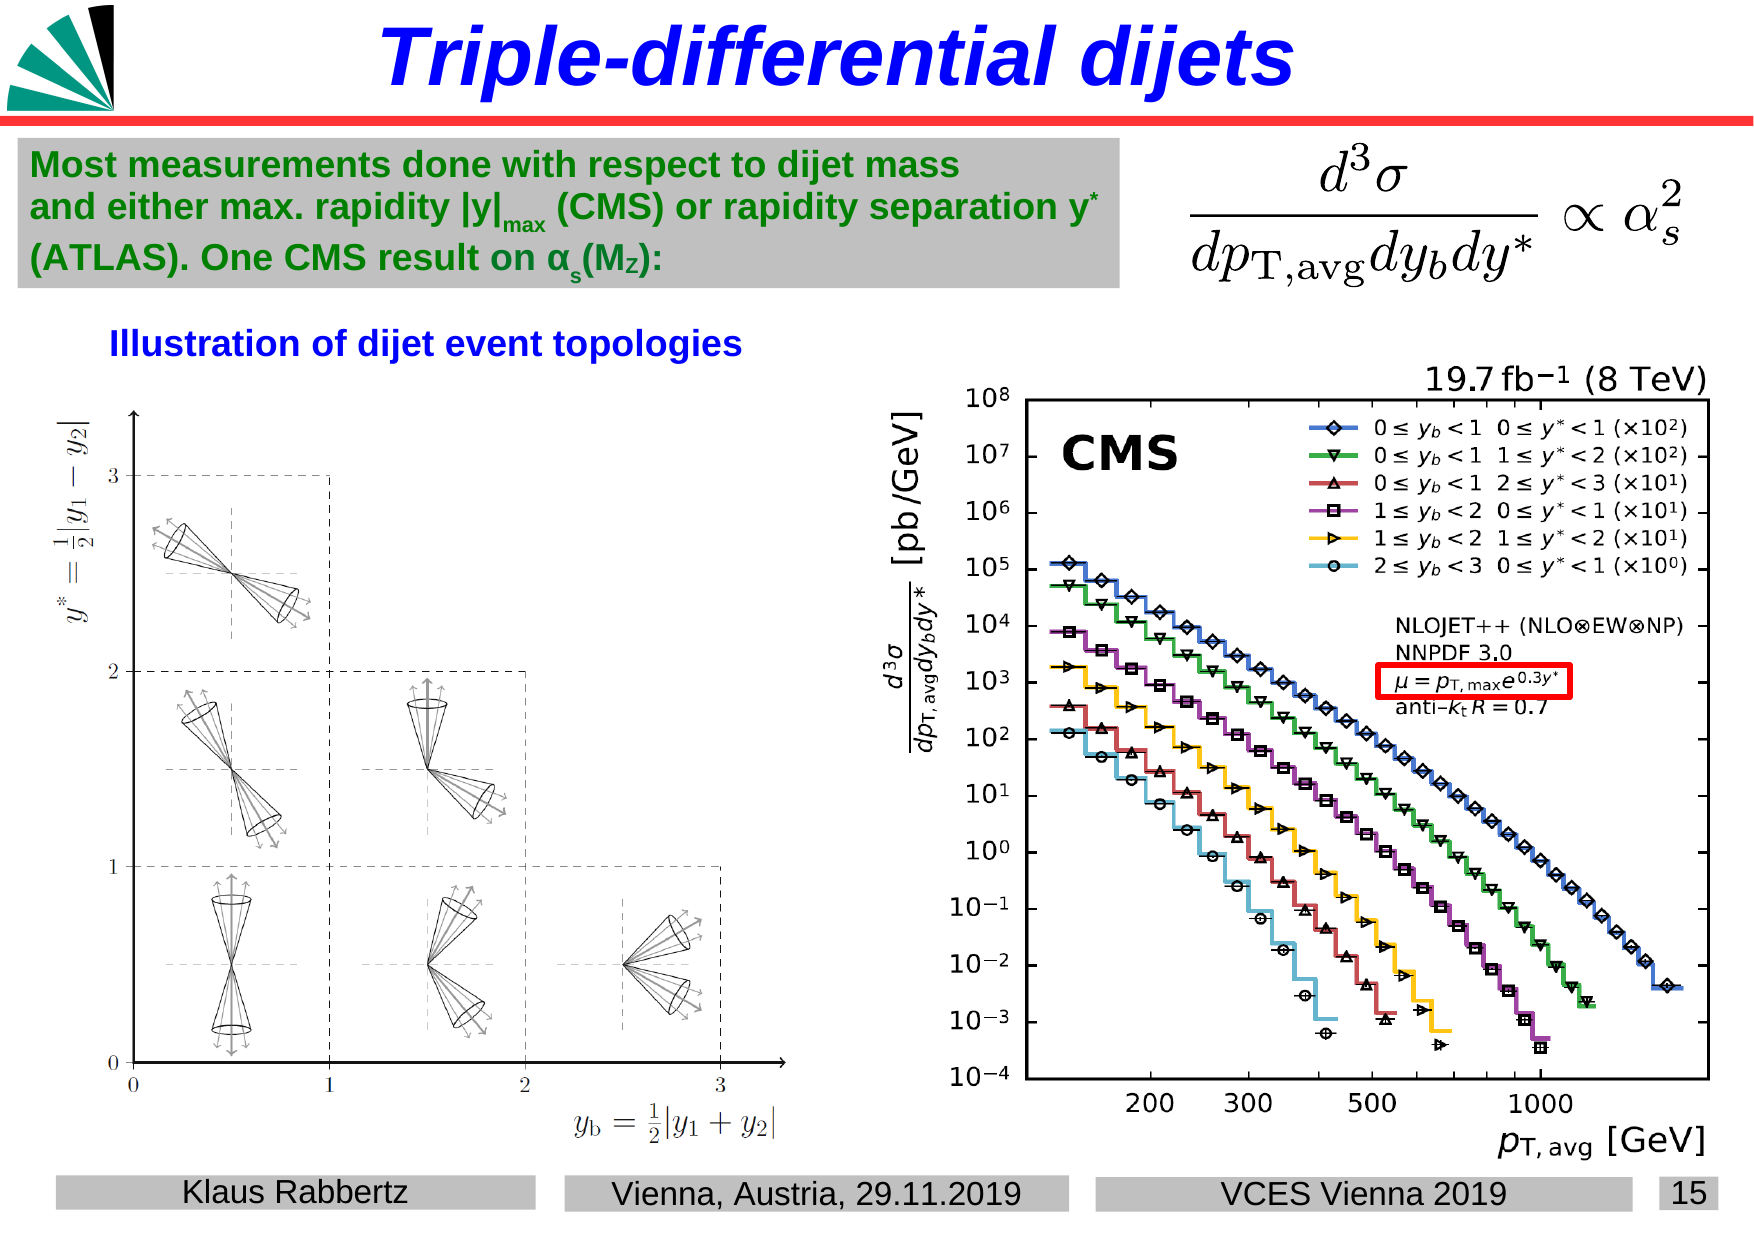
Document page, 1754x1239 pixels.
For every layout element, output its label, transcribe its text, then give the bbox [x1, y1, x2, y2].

text_box [1190, 142, 1683, 288]
picture [882, 359, 1718, 1162]
text_box Most measurements done with respect to dijet mass and either max. rapidity |y|max (CMS) or rapidity separation y* (ATLAS). One CMS result on αs(MZ): [17, 137, 1120, 289]
picture [52, 404, 791, 1150]
picture [7, 5, 114, 112]
title Triple-differential dijets [129, 0, 1545, 114]
text_box Illustration of dijet event topologies [97, 316, 782, 376]
